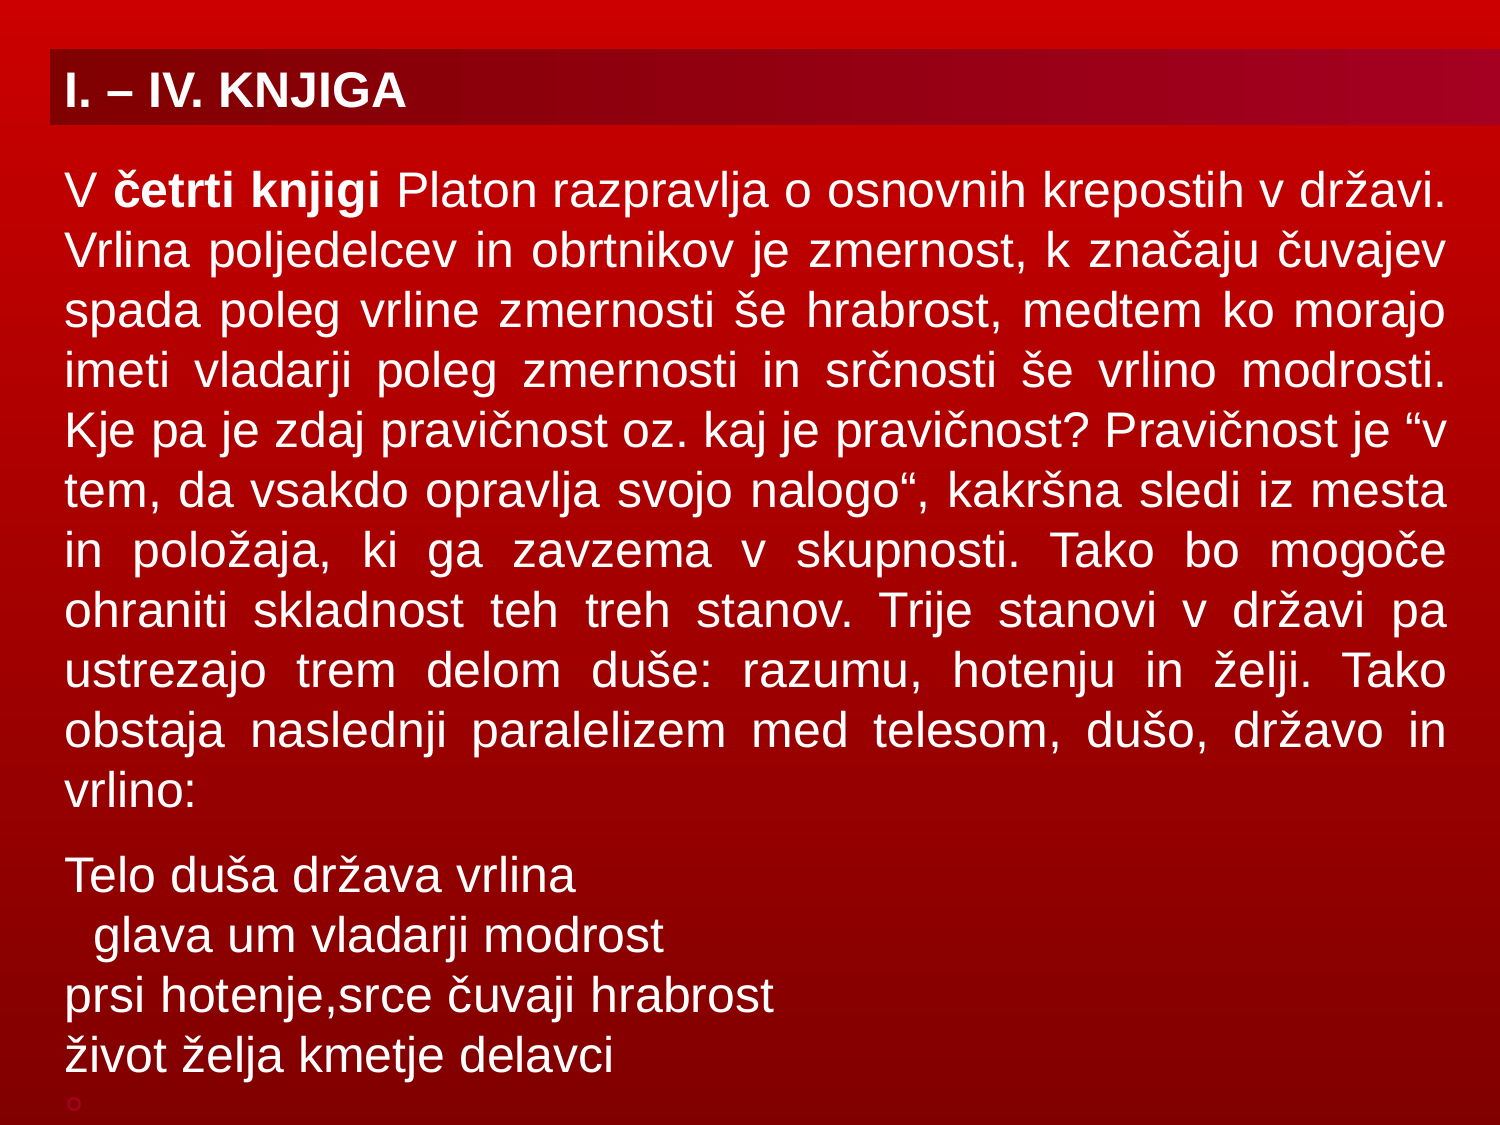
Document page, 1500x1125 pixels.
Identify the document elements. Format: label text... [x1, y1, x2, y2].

text_box V četrti knjigi Platon razpravlja o osnovnih krepostih v državi. Vrlina poljedelcev in obrtnikov je zmernost, k značaju čuvajev spada poleg vrline zmernosti še hrabrost, medtem ko morajo imeti vladarji poleg zmernosti in srčnosti še vrlino modrosti. Kje pa je zdaj pravičnost oz. kaj je pravičnost? Pravičnost je “v tem, da vsakdo opravlja svojo nalogo“, kakršna sledi iz mesta in položaja, ki ga zavzema v skupnosti. Tako bo mogoče ohraniti skladnost teh treh stanov. Trije stanovi v državi pa ustrezajo trem delom duše: razumu, hotenju in želji. Tako obstaja naslednji paralelizem med telesom, dušo, državo in vrlino: Telo duša država vrlina glava um vladarji modrost prsi hotenje,srce čuvaji hrabrost život želja kmetje delavci ° [49, 149, 1463, 1125]
text_box I. – IV. KNJIGA [50, 49, 1500, 125]
